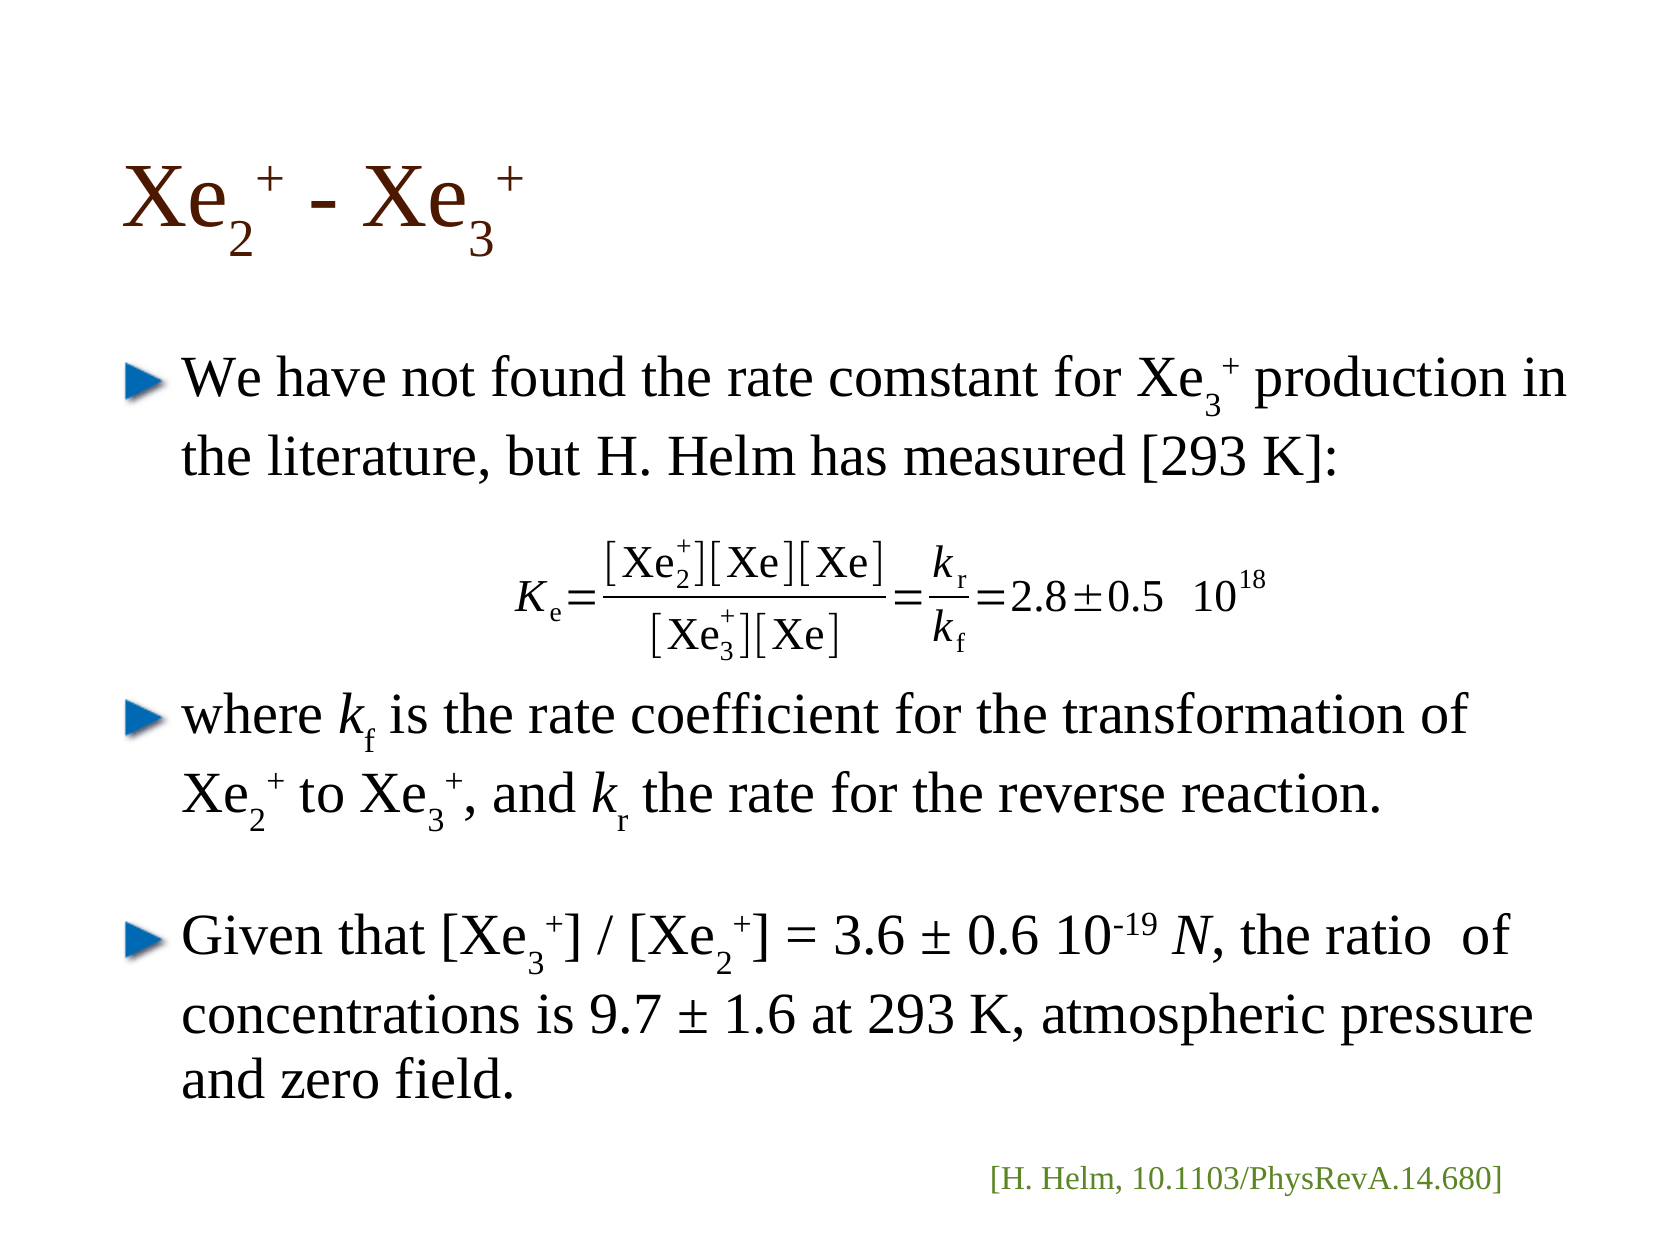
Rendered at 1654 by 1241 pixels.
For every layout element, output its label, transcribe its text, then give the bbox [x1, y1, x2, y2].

chart [505, 530, 1273, 666]
list We have not found the rate comstant for Xe3+ production in the literature, but H. Helm has measured [293 K]: where kf is the rate coefficient for the transformation of Xe2+ to Xe3+, and kr the rate for the reverse reaction. Given that [Xe3+] / [Xe2+] = 3.6 ± 0.6 10-19 N, the ratio of concentrations is 9.7 ± 1.6 at 293 K, atmospheric pressure and zero field. [121, 344, 1636, 1240]
title Xe2+ - Xe3+ [121, 102, 1534, 311]
text_box [H. Helm, 10.1103/PhysRevA.14.680] [989, 1159, 1653, 1241]
